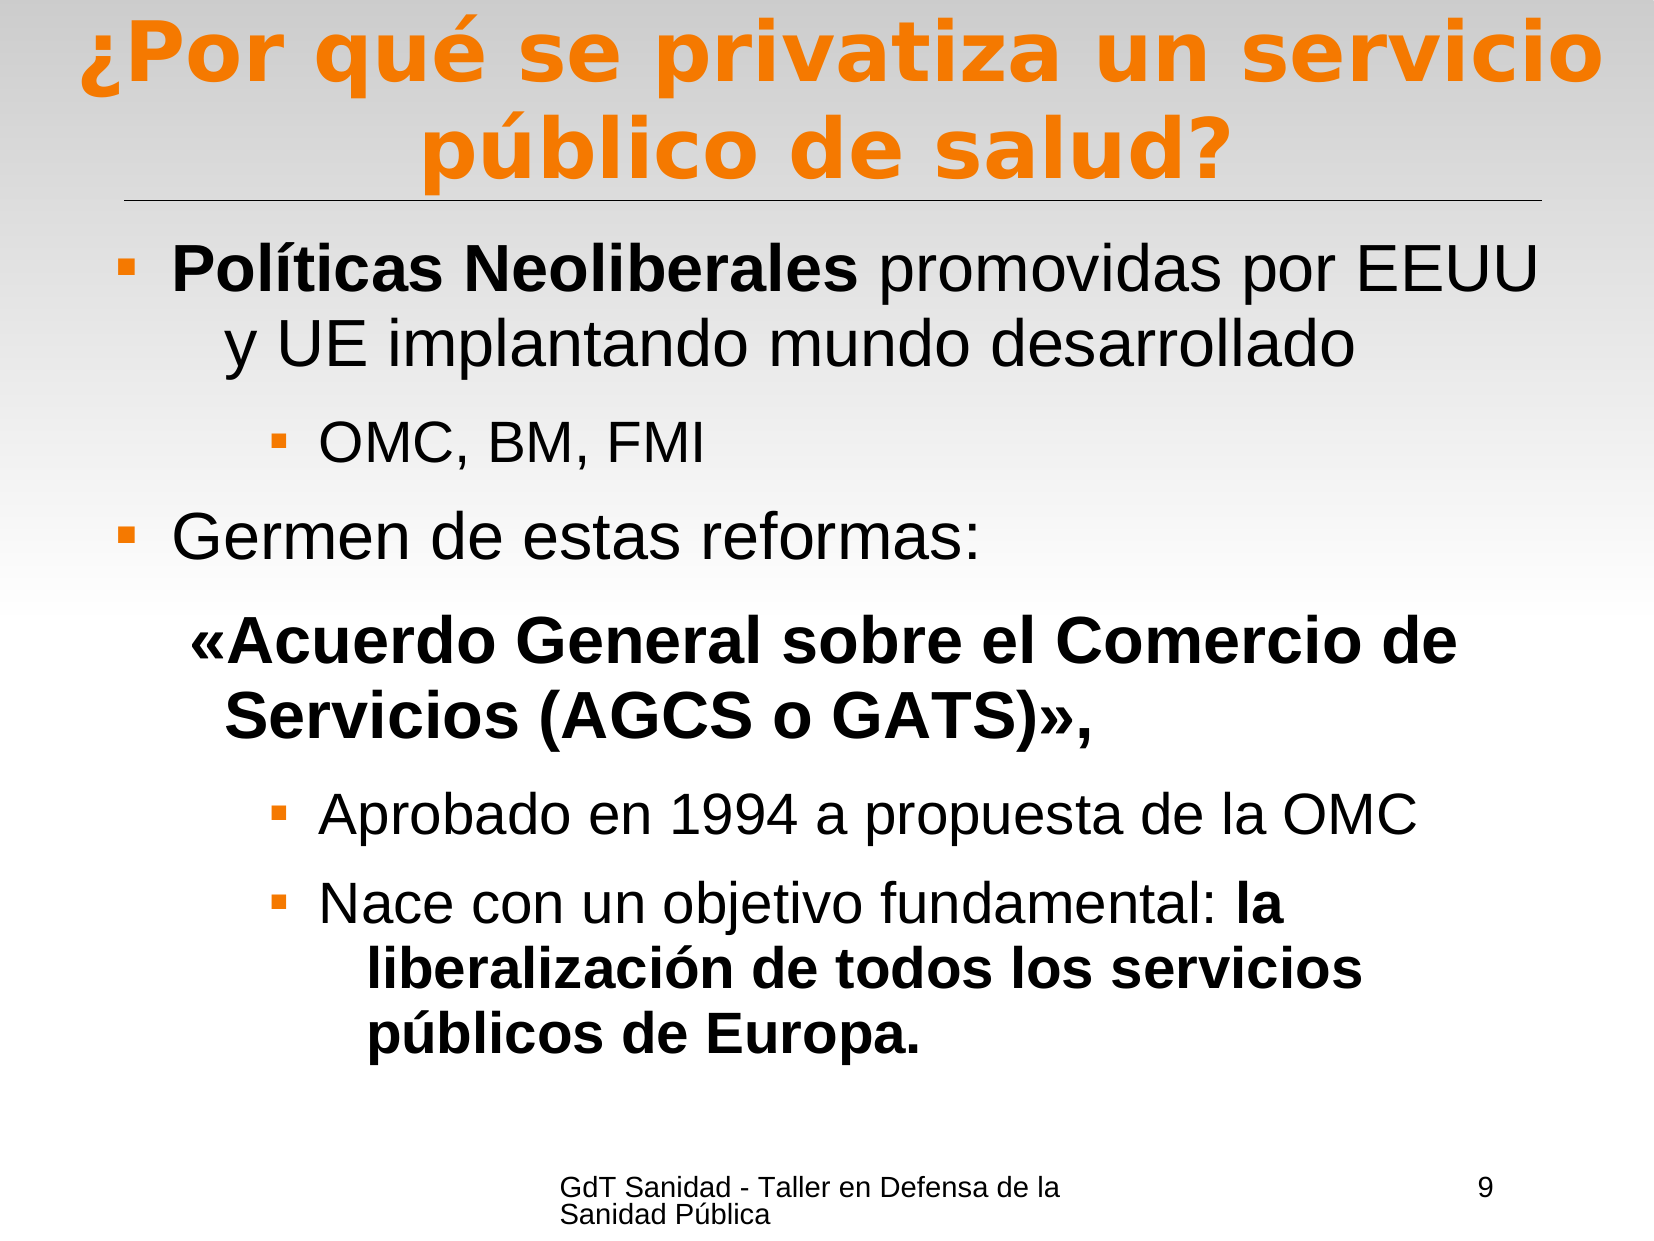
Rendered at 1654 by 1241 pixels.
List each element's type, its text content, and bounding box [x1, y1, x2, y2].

title ¿Por qué se privatiza un servicio público de salud? [59, 4, 1625, 199]
list Políticas Neoliberales promovidas por EEUU y UE implantando mundo desarrollado OMC, BM, FMI Germen de estas reformas: «Acuerdo General sobre el Comercio de Servicios (AGCS o GATS)», Aprobado en 1994 a propuesta de la OMC Nace con un objetivo fundamental: la liberalización de todos los servicios públicos de Europa. [82, 231, 1571, 1162]
